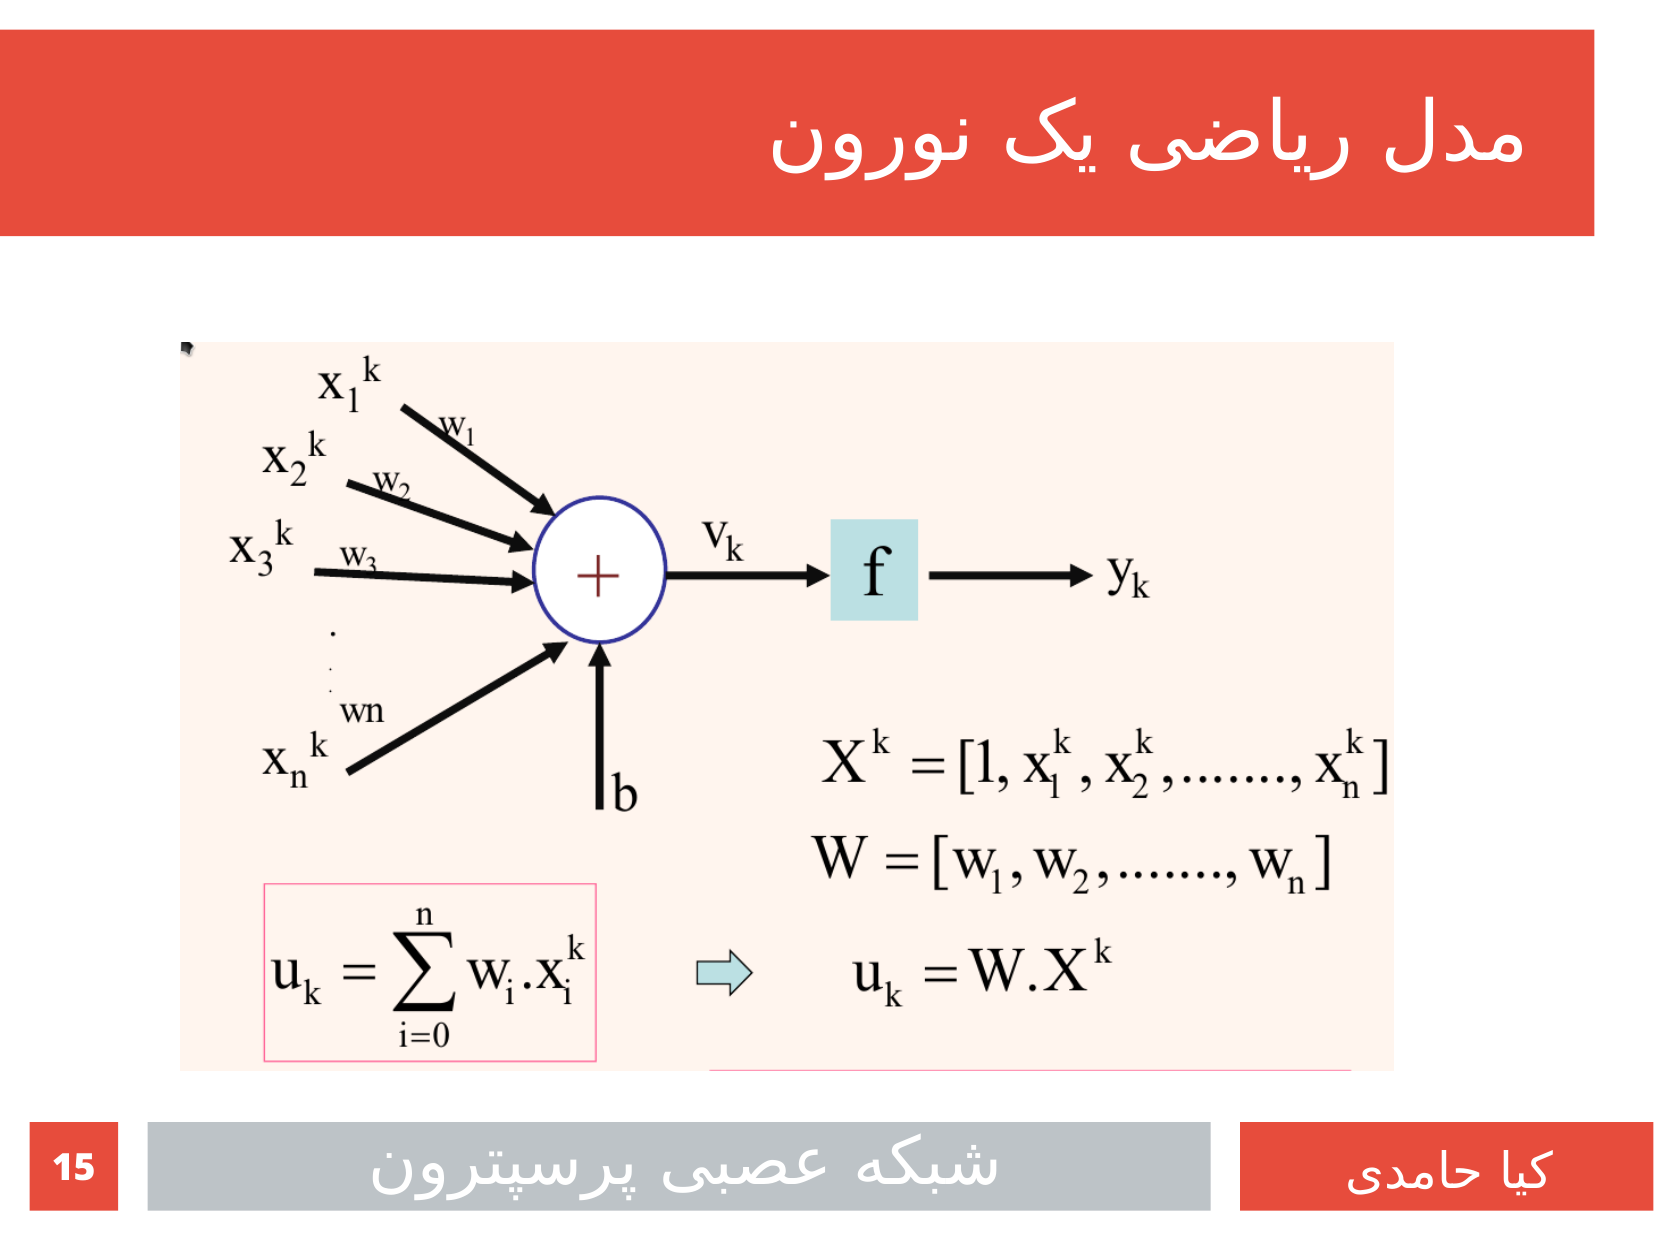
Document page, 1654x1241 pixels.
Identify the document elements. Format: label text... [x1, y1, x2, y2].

picture [180, 342, 1394, 1071]
title مدل ریاضی یک نورون [45, 32, 1531, 181]
title کیا حامدی [1245, 1127, 1654, 1201]
title شبکه عصبی پرسپترون [150, 1127, 1201, 1201]
